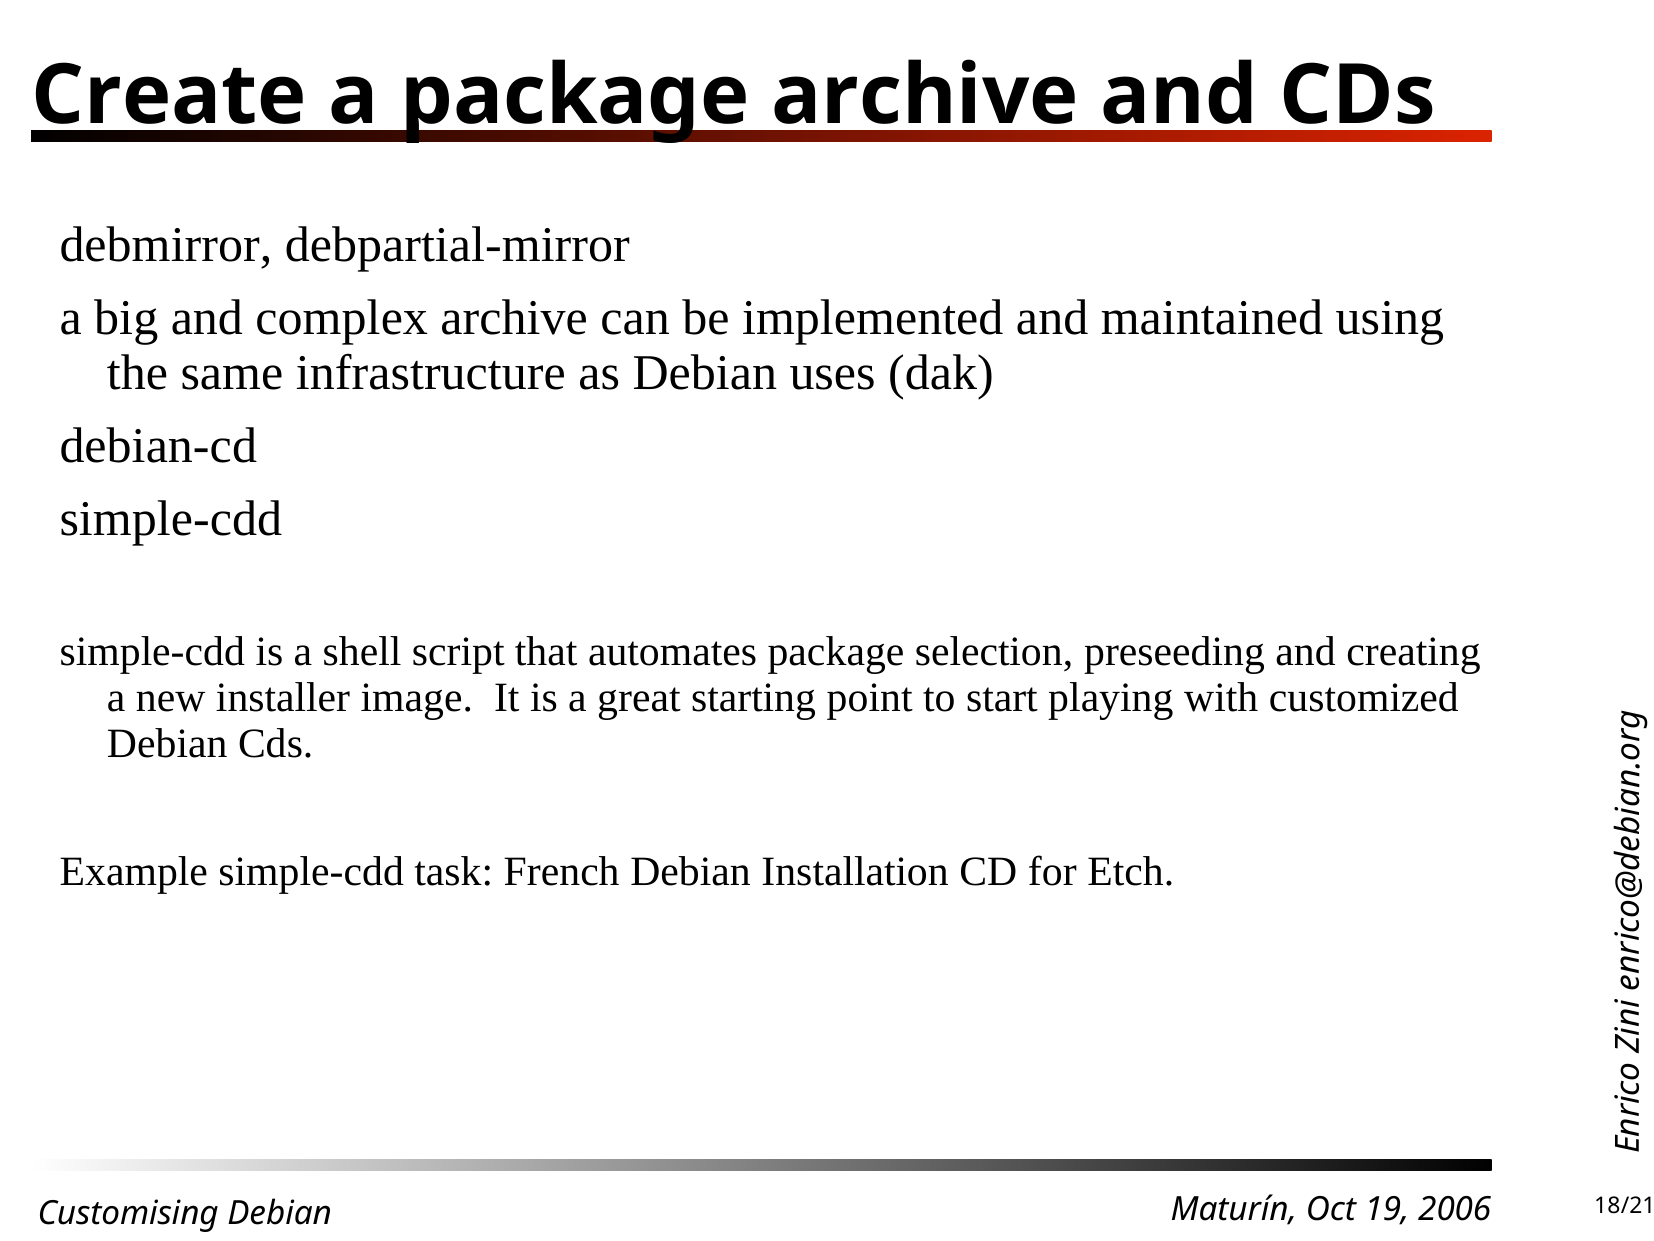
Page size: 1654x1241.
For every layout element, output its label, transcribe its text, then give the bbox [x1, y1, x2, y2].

text_box Create a package archive and CDs [31, 34, 1495, 169]
text_box debmirror, debpartial-mirror a big and complex archive can be implemented and maintained using the same infrastructure as Debian uses (dak) debian-cd simple-cdd simple-cdd is a shell script that automates package selection, preseeding and creating a new installer image. It is a great starting point to start playing with customized Debian Cds. Example simple-cdd task: French Debian Installation CD for Etch. [59, 216, 1495, 982]
